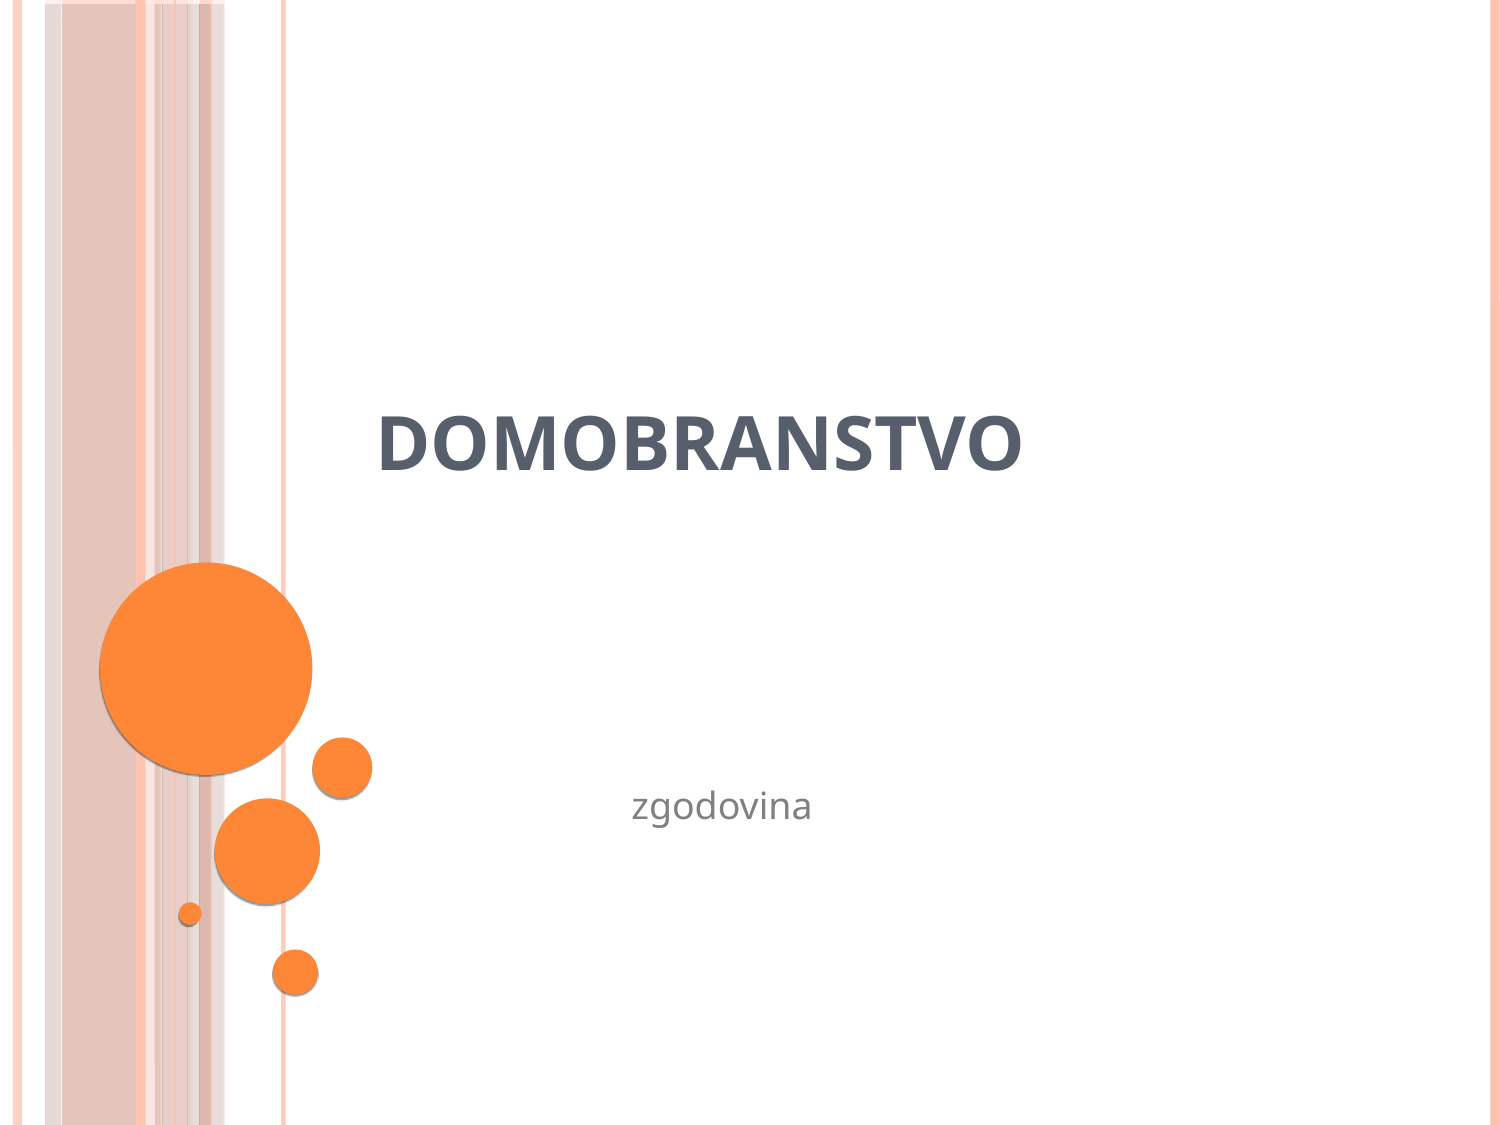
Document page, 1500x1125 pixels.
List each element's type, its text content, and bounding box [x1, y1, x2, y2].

title DOMOBRANSTVO [360, 338, 1373, 493]
text_box zgodovina [616, 774, 828, 835]
